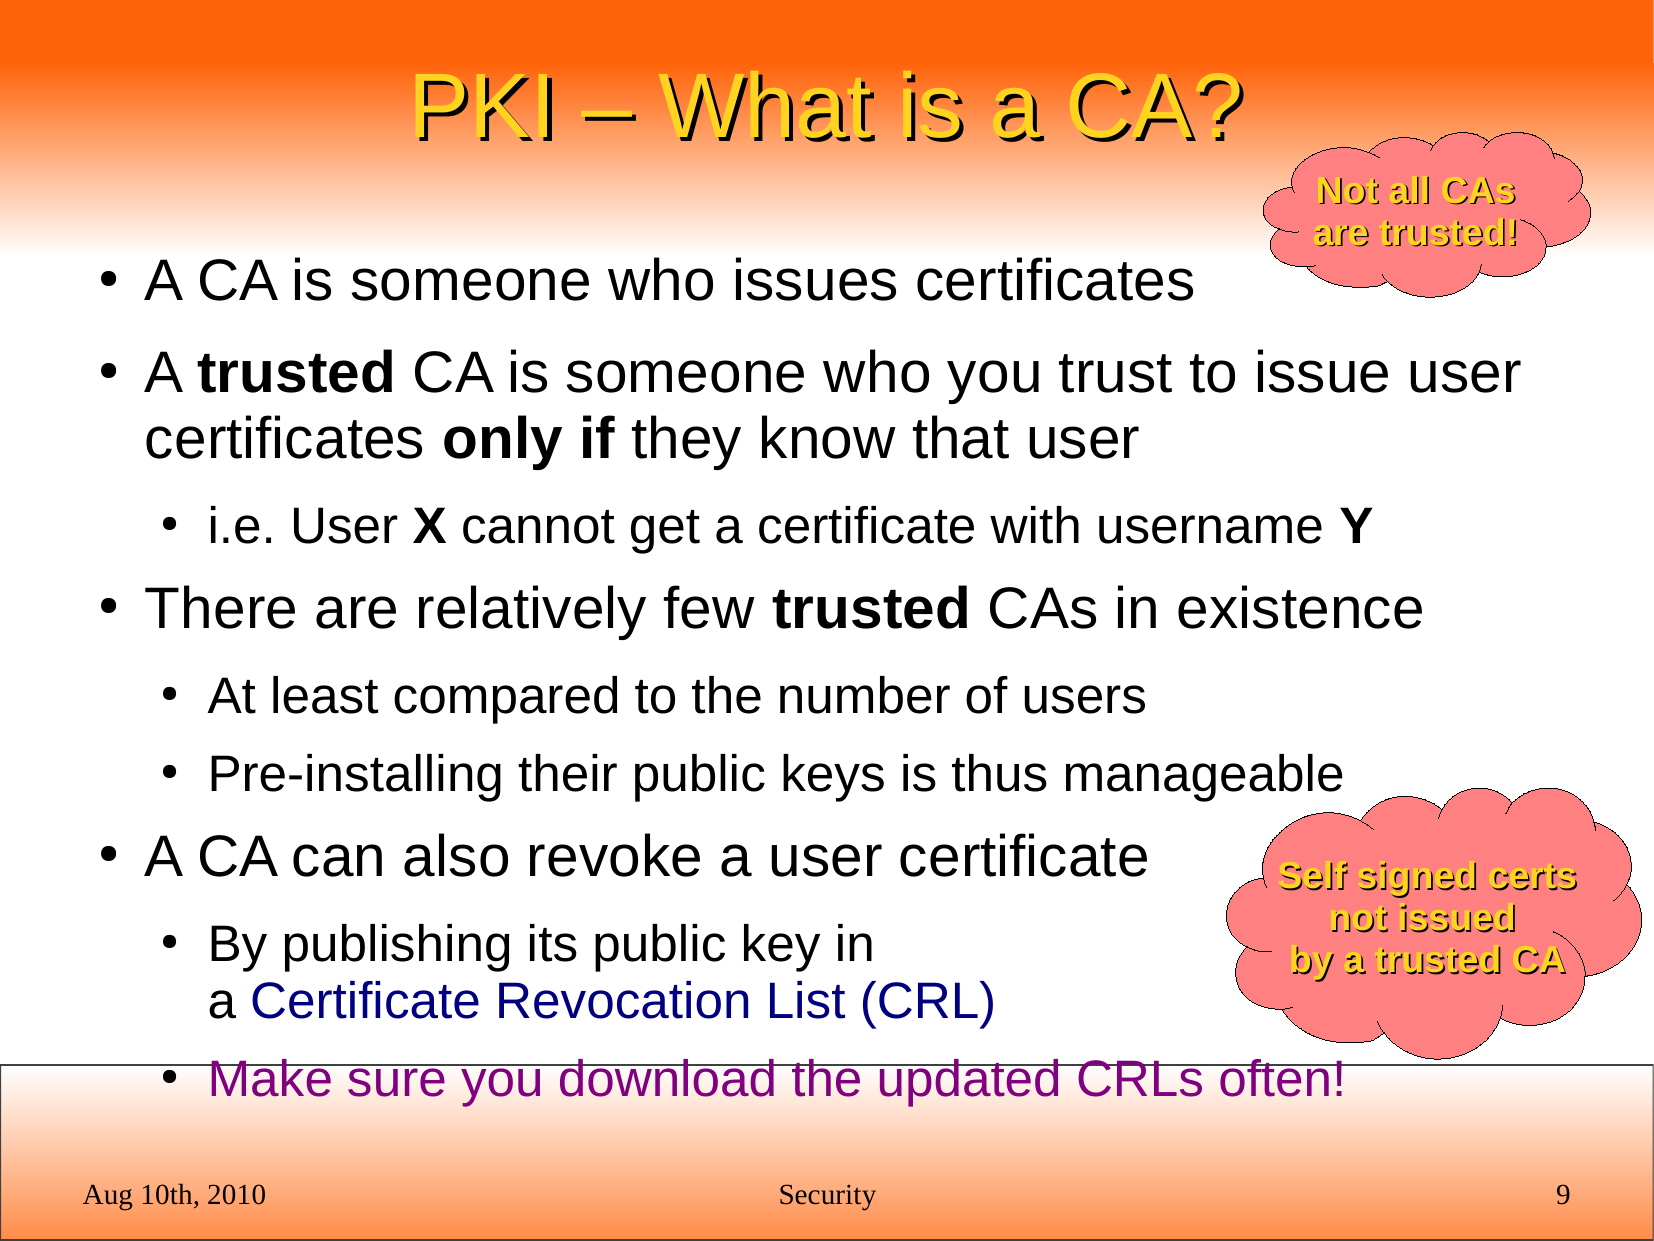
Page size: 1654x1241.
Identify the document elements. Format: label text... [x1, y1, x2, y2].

text_box Not all CAs are trusted! [1263, 132, 1591, 298]
text_box Self signed certs not issued by a trusted CA [1226, 788, 1642, 1060]
list A CA is someone who issues certificates A trusted CA is someone who you trust to issue user certificates only if they know that user i.e. User X cannot get a certificate with username Y There are relatively few trusted CAs in existence At least compared to the number of users Pre-installing their public keys is thus manageable A CA can also revoke a user certificate By publishing its public key in a Certificate Revocation List (CRL) Make sure you download the updated CRLs often! [82, 247, 1571, 1109]
title PKI – What is a CA? [82, 9, 1571, 202]
